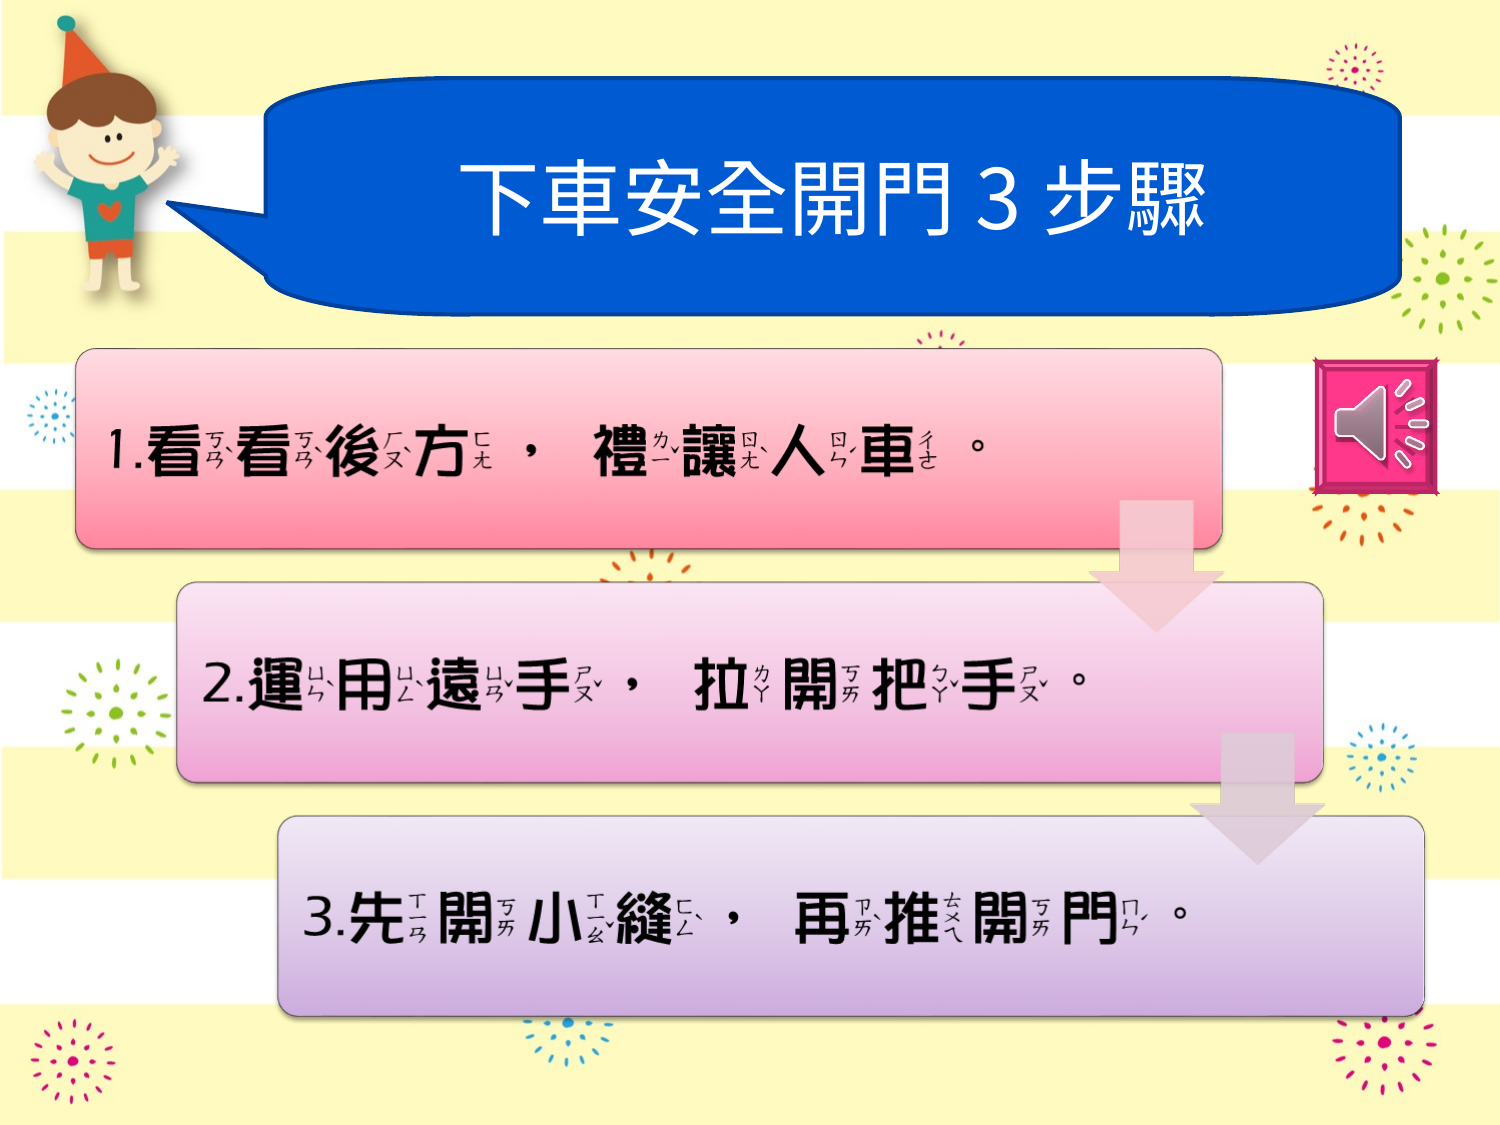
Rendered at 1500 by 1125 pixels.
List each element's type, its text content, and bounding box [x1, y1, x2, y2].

picture [0, 0, 1500, 1125]
text_box 下車安全開門3步驟 [166, 78, 1400, 315]
text_box [1318, 361, 1436, 492]
